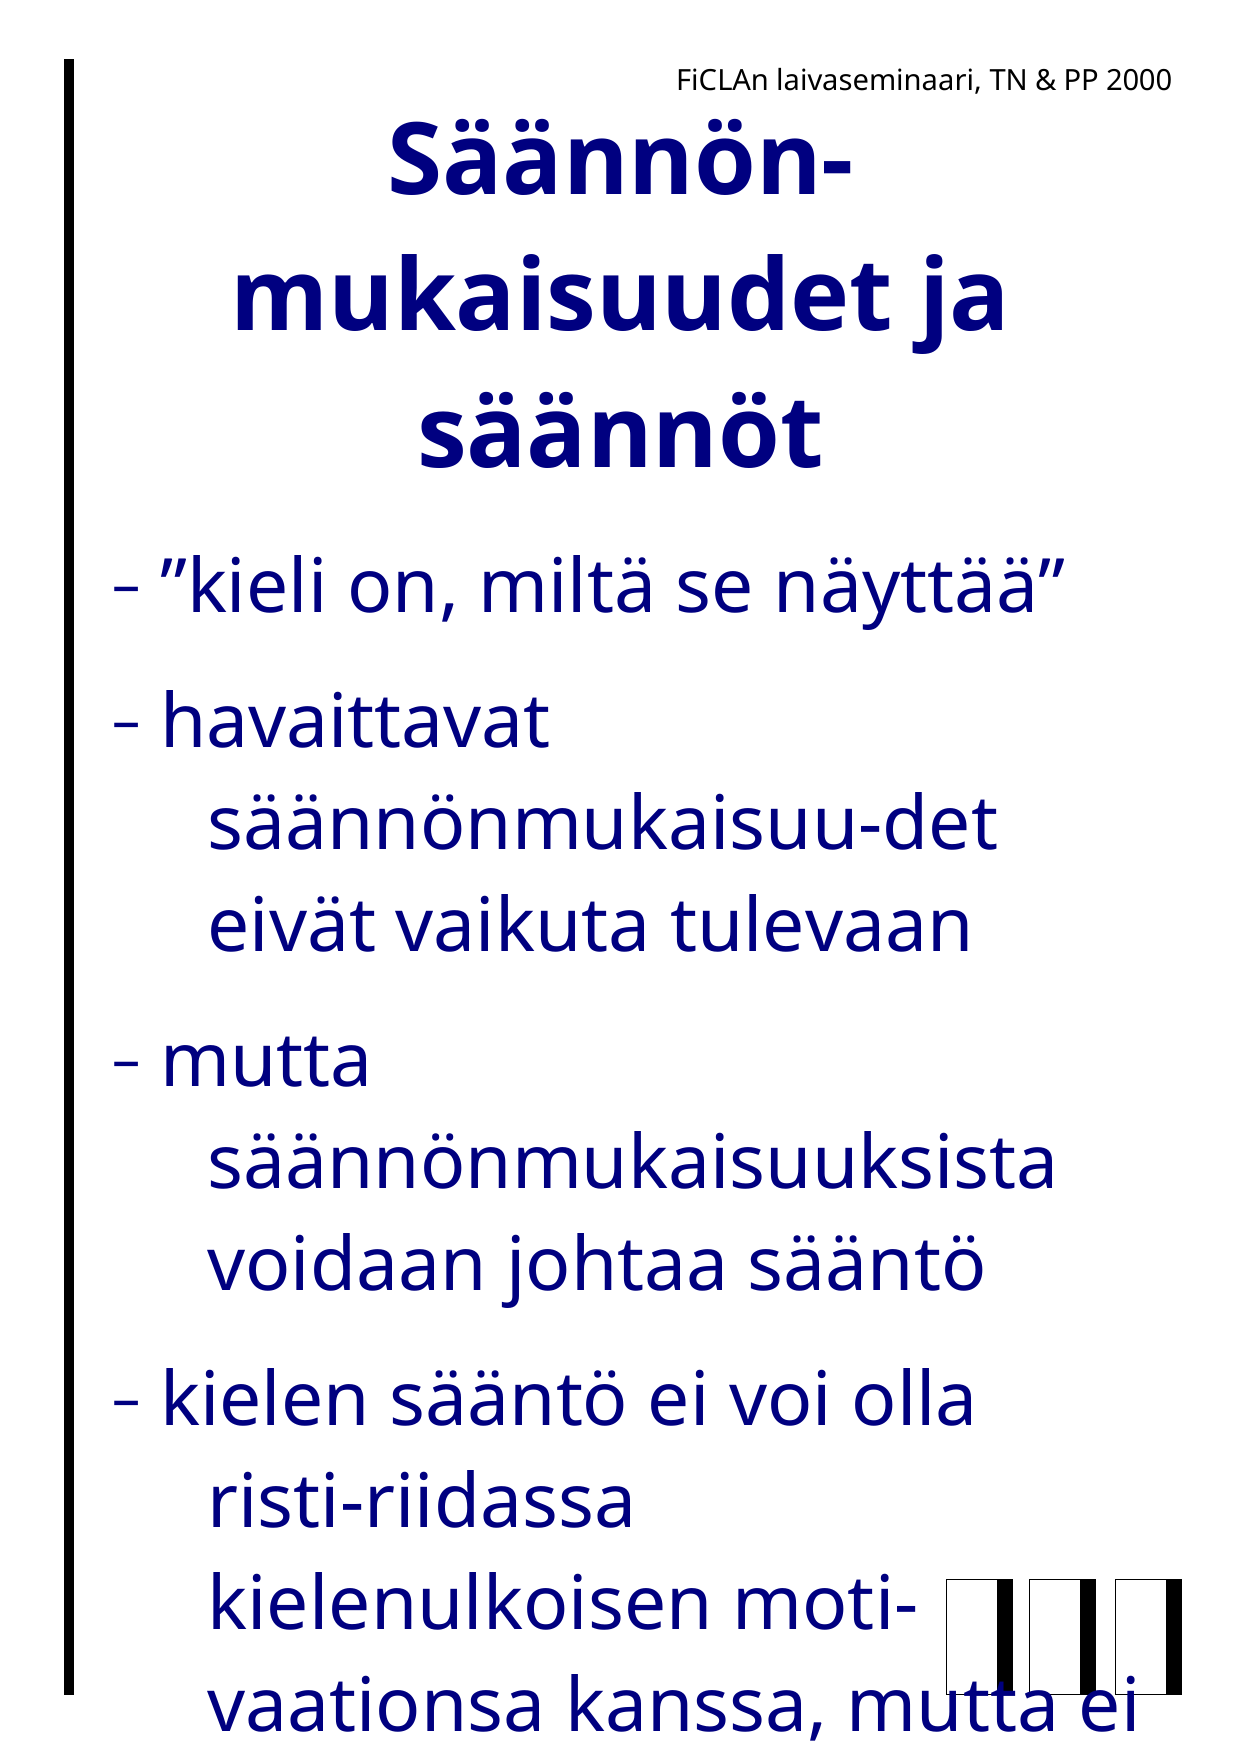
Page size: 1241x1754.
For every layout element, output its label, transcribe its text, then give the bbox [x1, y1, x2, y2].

title Säännön-mukaisuudet ja säännöt [178, 124, 1063, 460]
text_box FiCLAn laivaseminaari, TN & PP 2000 [676, 59, 1182, 98]
list ”kieli on, miltä se näyttää” havaittavat säännönmukaisuu-det eivät vaikuta tulevaan mutta säännönmukaisuuksista voidaan johtaa sääntö kielen sääntö ei voi olla risti-riidassa kielenulkoisen moti-vaationsa kanssa, mutta ei myöskään palaudu siihen [112, 531, 1154, 1645]
